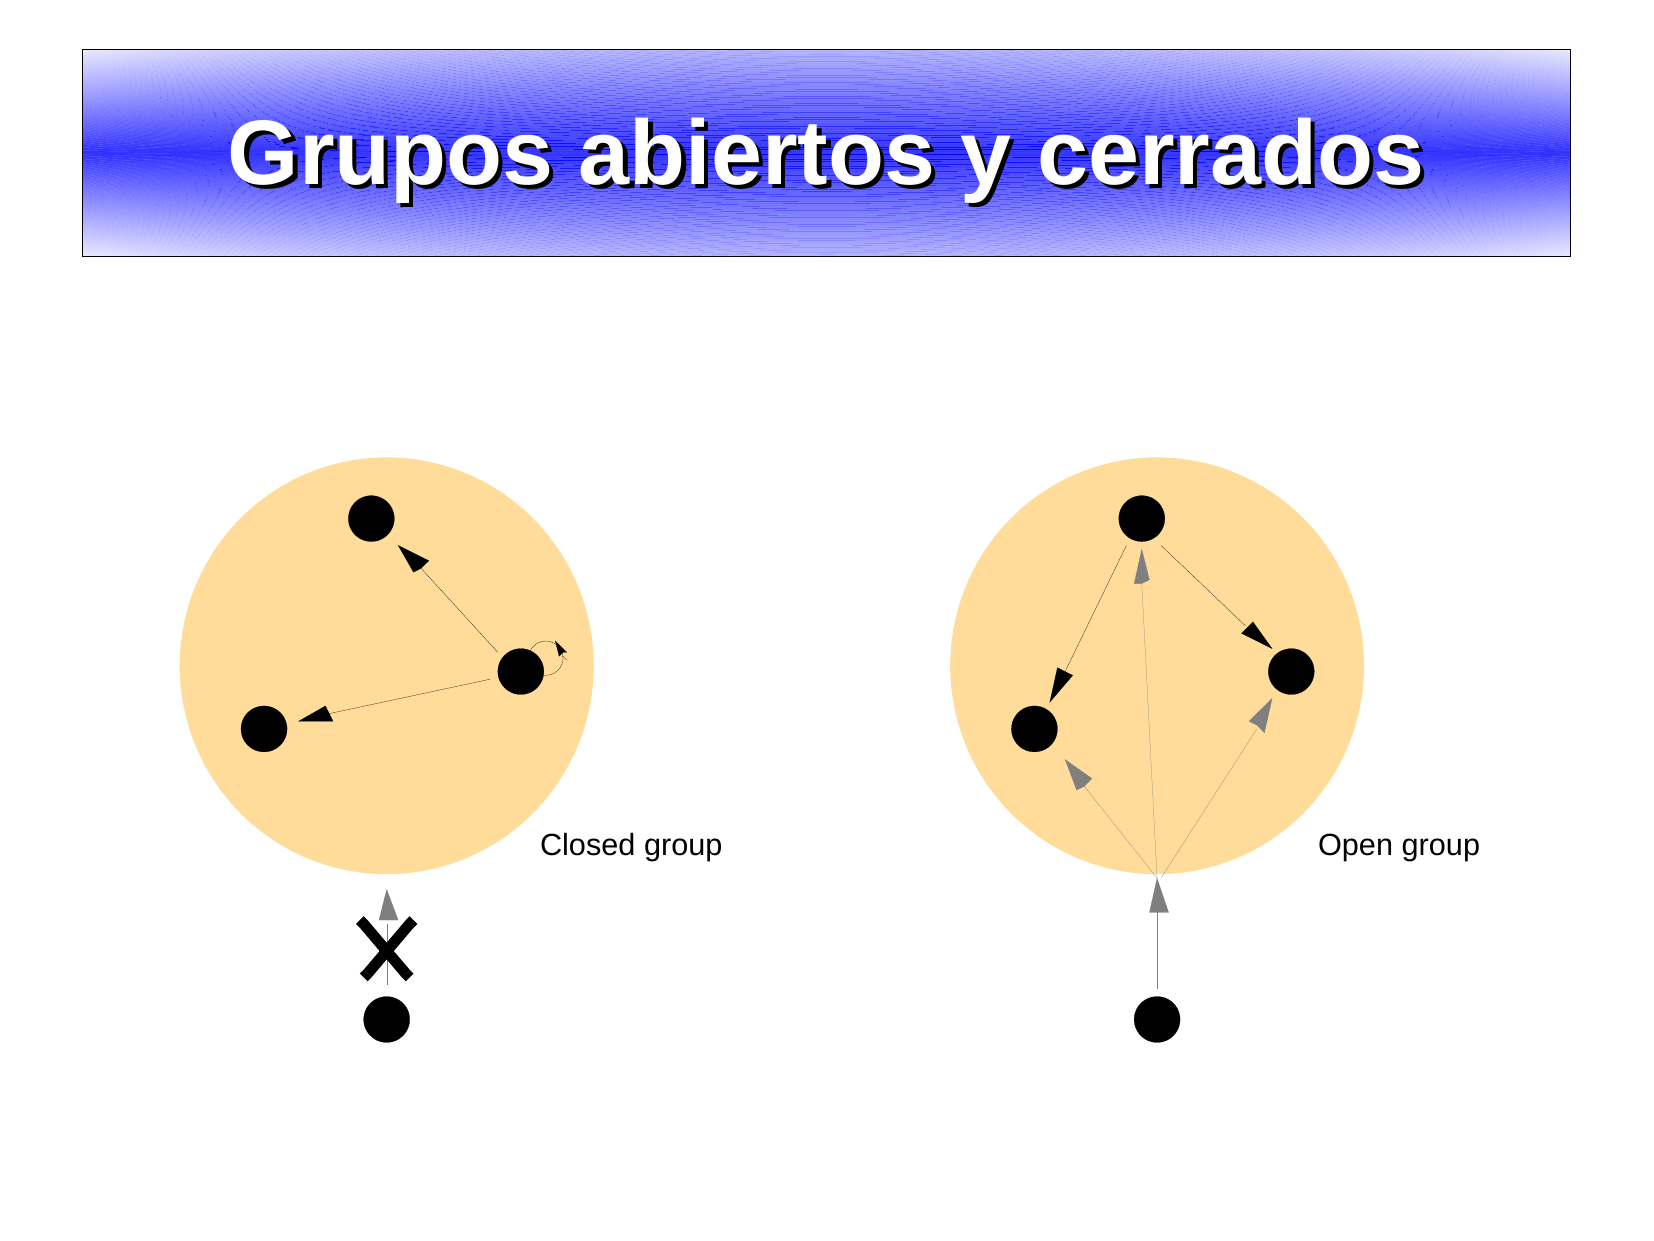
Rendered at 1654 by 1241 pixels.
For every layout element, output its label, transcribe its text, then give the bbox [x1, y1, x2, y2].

title Grupos abiertos y cerrados [82, 49, 1571, 257]
picture [179, 453, 1483, 1051]
